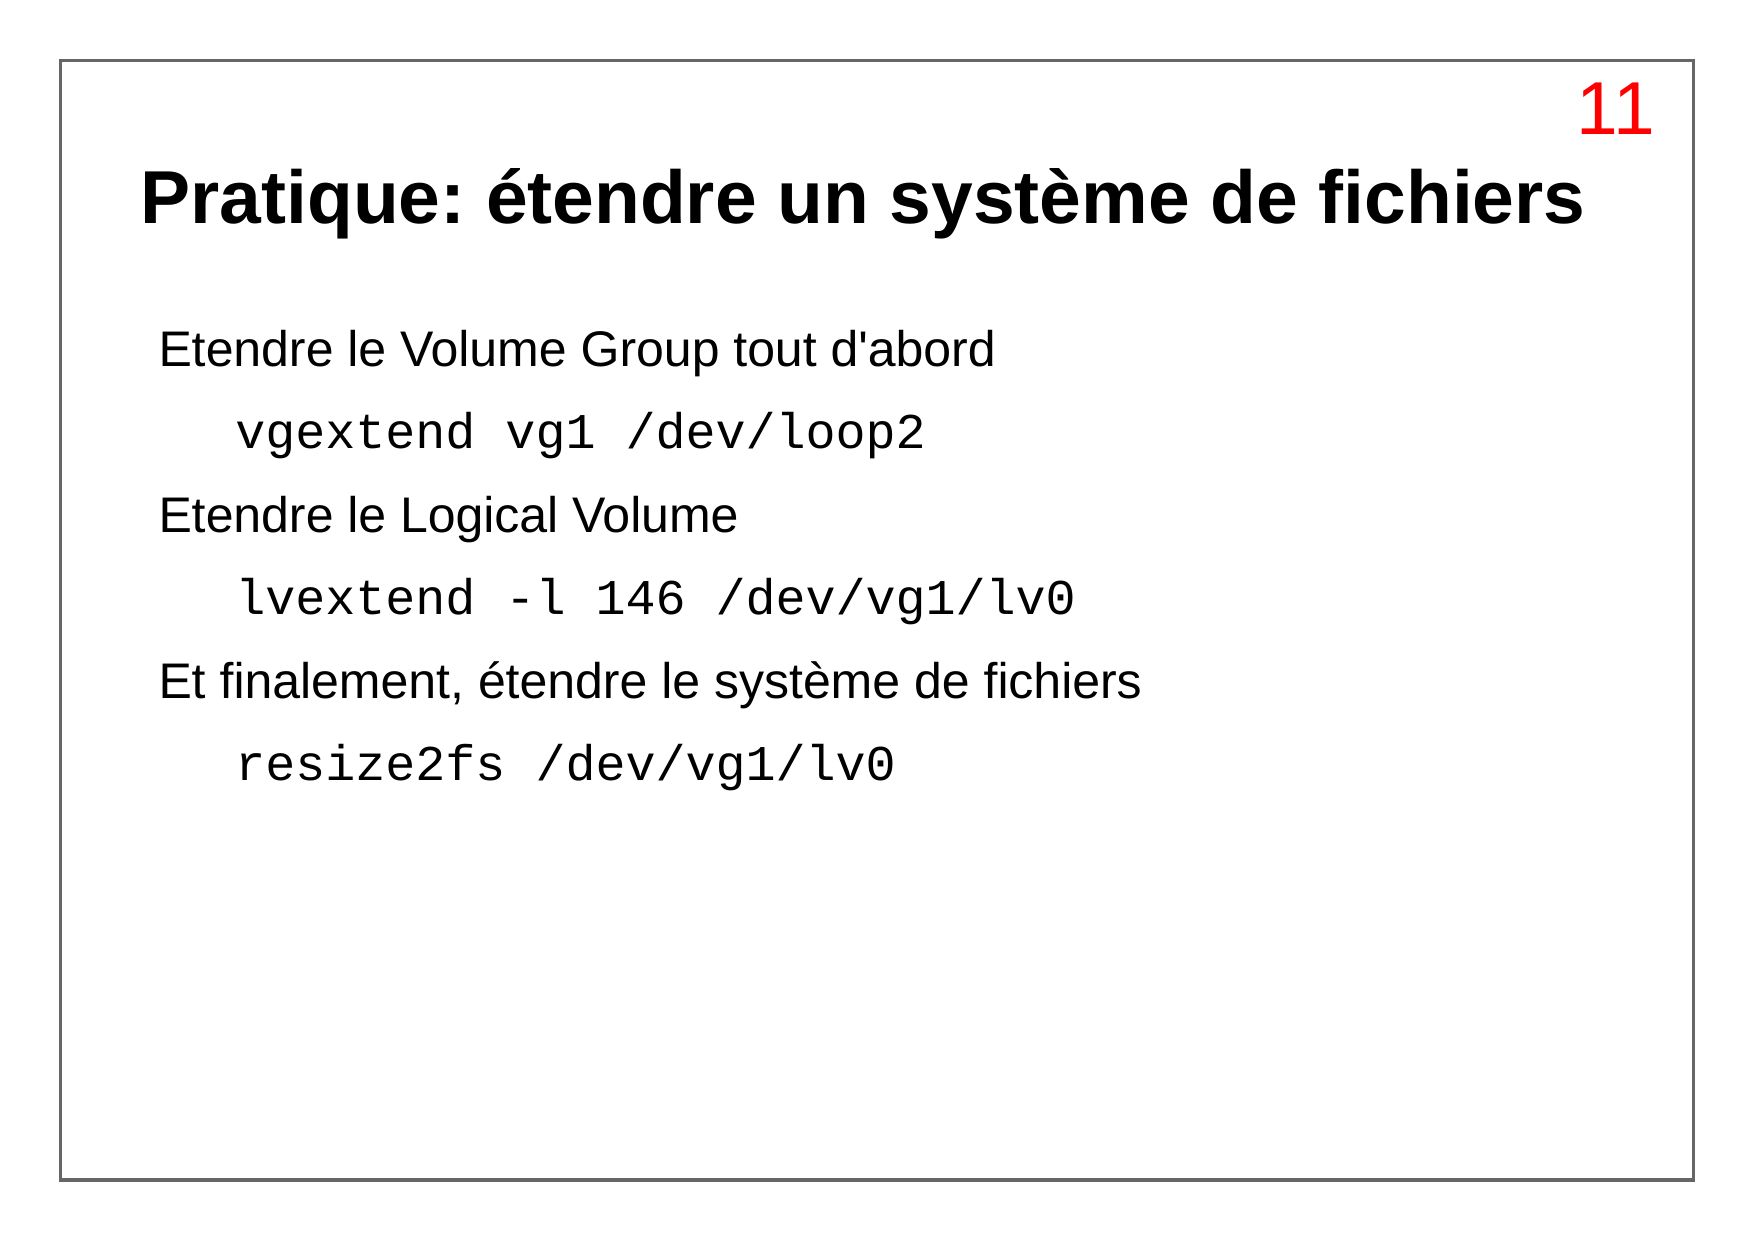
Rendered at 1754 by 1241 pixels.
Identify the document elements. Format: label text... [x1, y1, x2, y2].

list Etendre le Volume Group tout d'abord vgextend vg1 /dev/loop2 Etendre le Logical Volume lvextend -l 146 /dev/vg1/lv0 Et finalement, étendre le système de fichiers resize2fs /dev/vg1/lv0 [140, 321, 1614, 1048]
title Pratique: étendre un système de fichiers [140, 111, 1614, 284]
